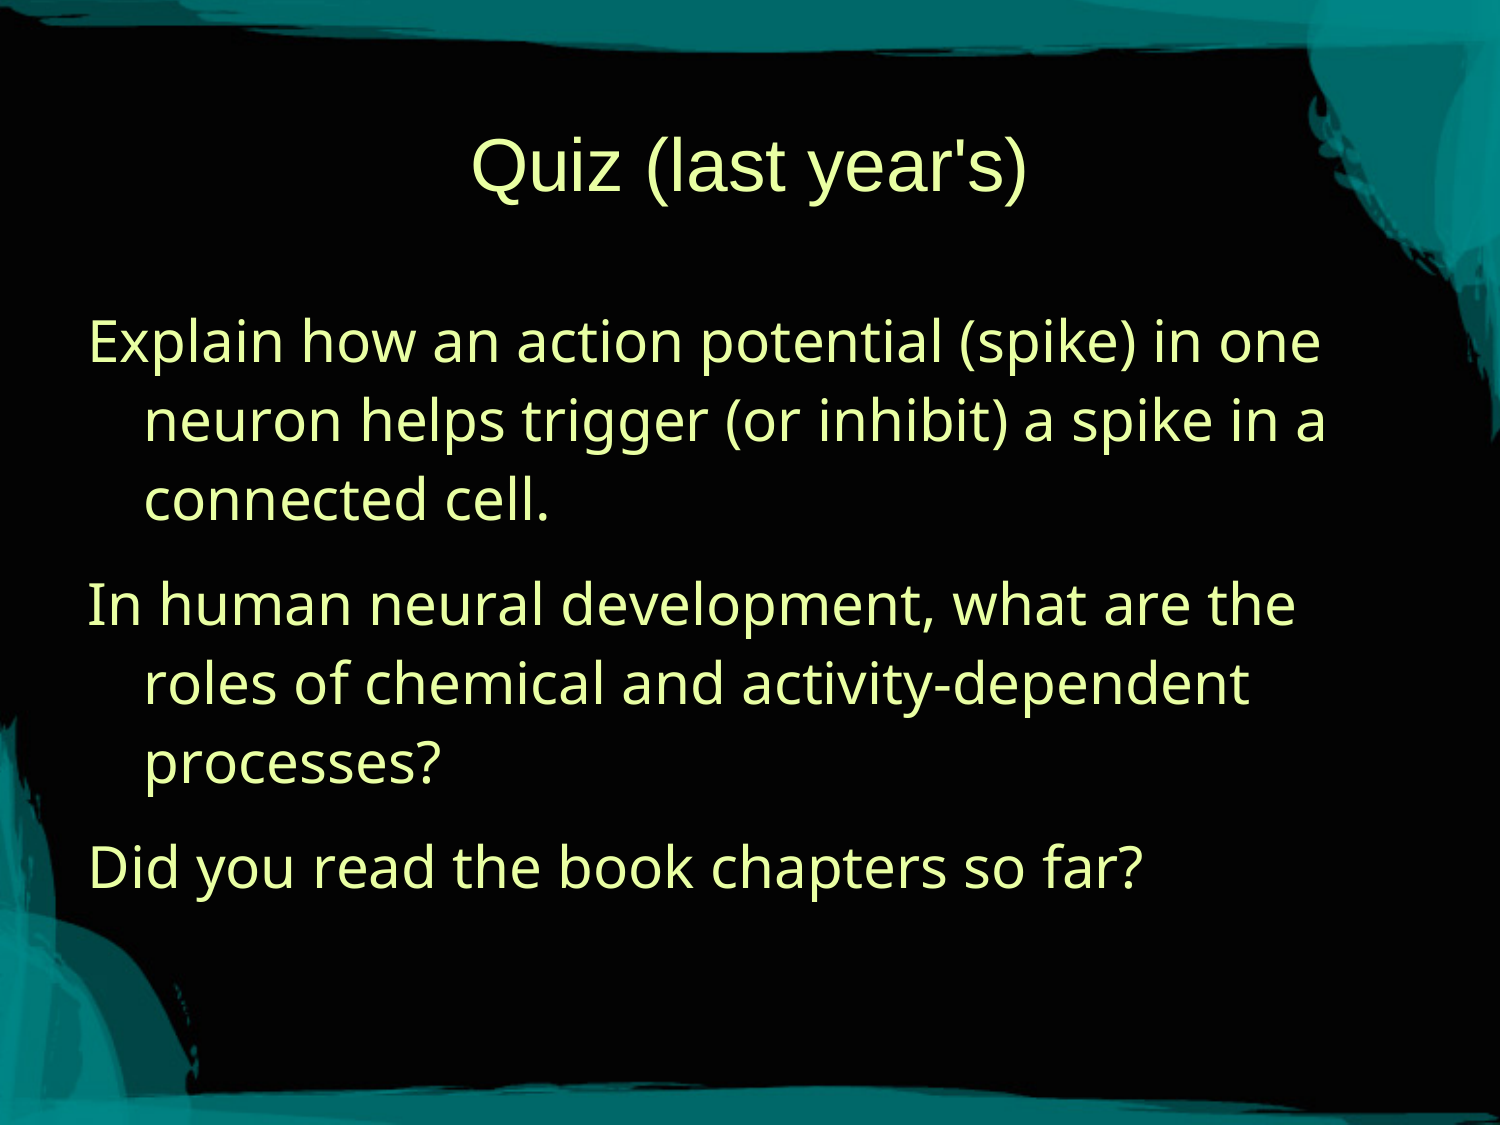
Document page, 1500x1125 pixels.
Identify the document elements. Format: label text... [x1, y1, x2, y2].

title Quiz (last year's) [87, 76, 1413, 256]
picture [0, 0, 1500, 1125]
list Explain how an action potential (spike) in one neuron helps trigger (or inhibit) a spike in a connected cell. In human neural development, what are the roles of chemical and activity-dependent processes? Did you read the book chapters so far? [87, 299, 1413, 1011]
